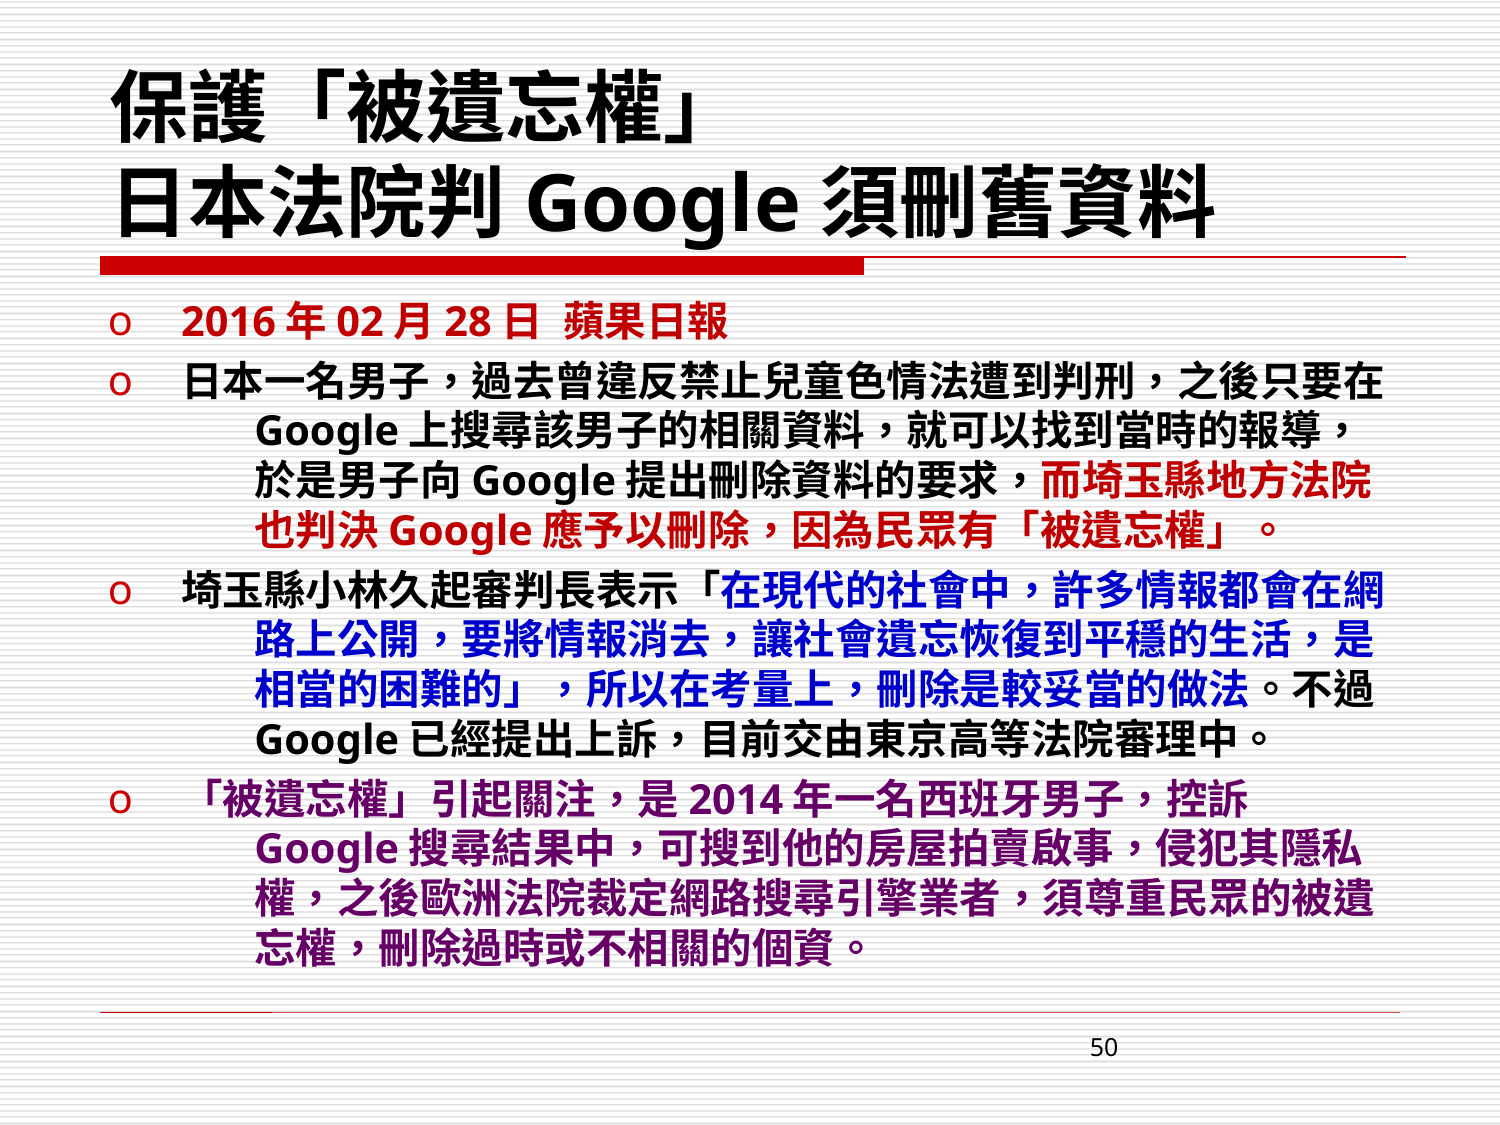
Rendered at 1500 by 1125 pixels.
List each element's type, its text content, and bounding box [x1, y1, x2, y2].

list 2016年02月28日 蘋果日報 日本一名男子，過去曾違反禁止兒童色情法遭到判刑，之後只要在Google上搜尋該男子的相關資料，就可以找到當時的報導，於是男子向Google提出刪除資料的要求，而埼玉縣地方法院也判決Google應予以刪除，因為民眾有「被遺忘權」。 埼玉縣小林久起審判長表示「在現代的社會中，許多情報都會在網路上公開，要將情報消去，讓社會遺忘恢復到平穩的生活，是相當的困難的」，所以在考量上，刪除是較妥當的做法。不過Google已經提出上訴，目前交由東京高等法院審理中。 「被遺忘權」引起關注，是2014年一名西班牙男子，控訴Google搜尋結果中，可搜到他的房屋拍賣啟事，侵犯其隱私權，之後歐洲法院裁定網路搜尋引擎業者，須尊重民眾的被遺忘權，刪除過時或不相關的個資。 [92, 287, 1406, 988]
title 保護「被遺忘權」 日本法院判Google須刪舊資料 [94, 50, 1407, 250]
text_box [1074, 1024, 1400, 1103]
